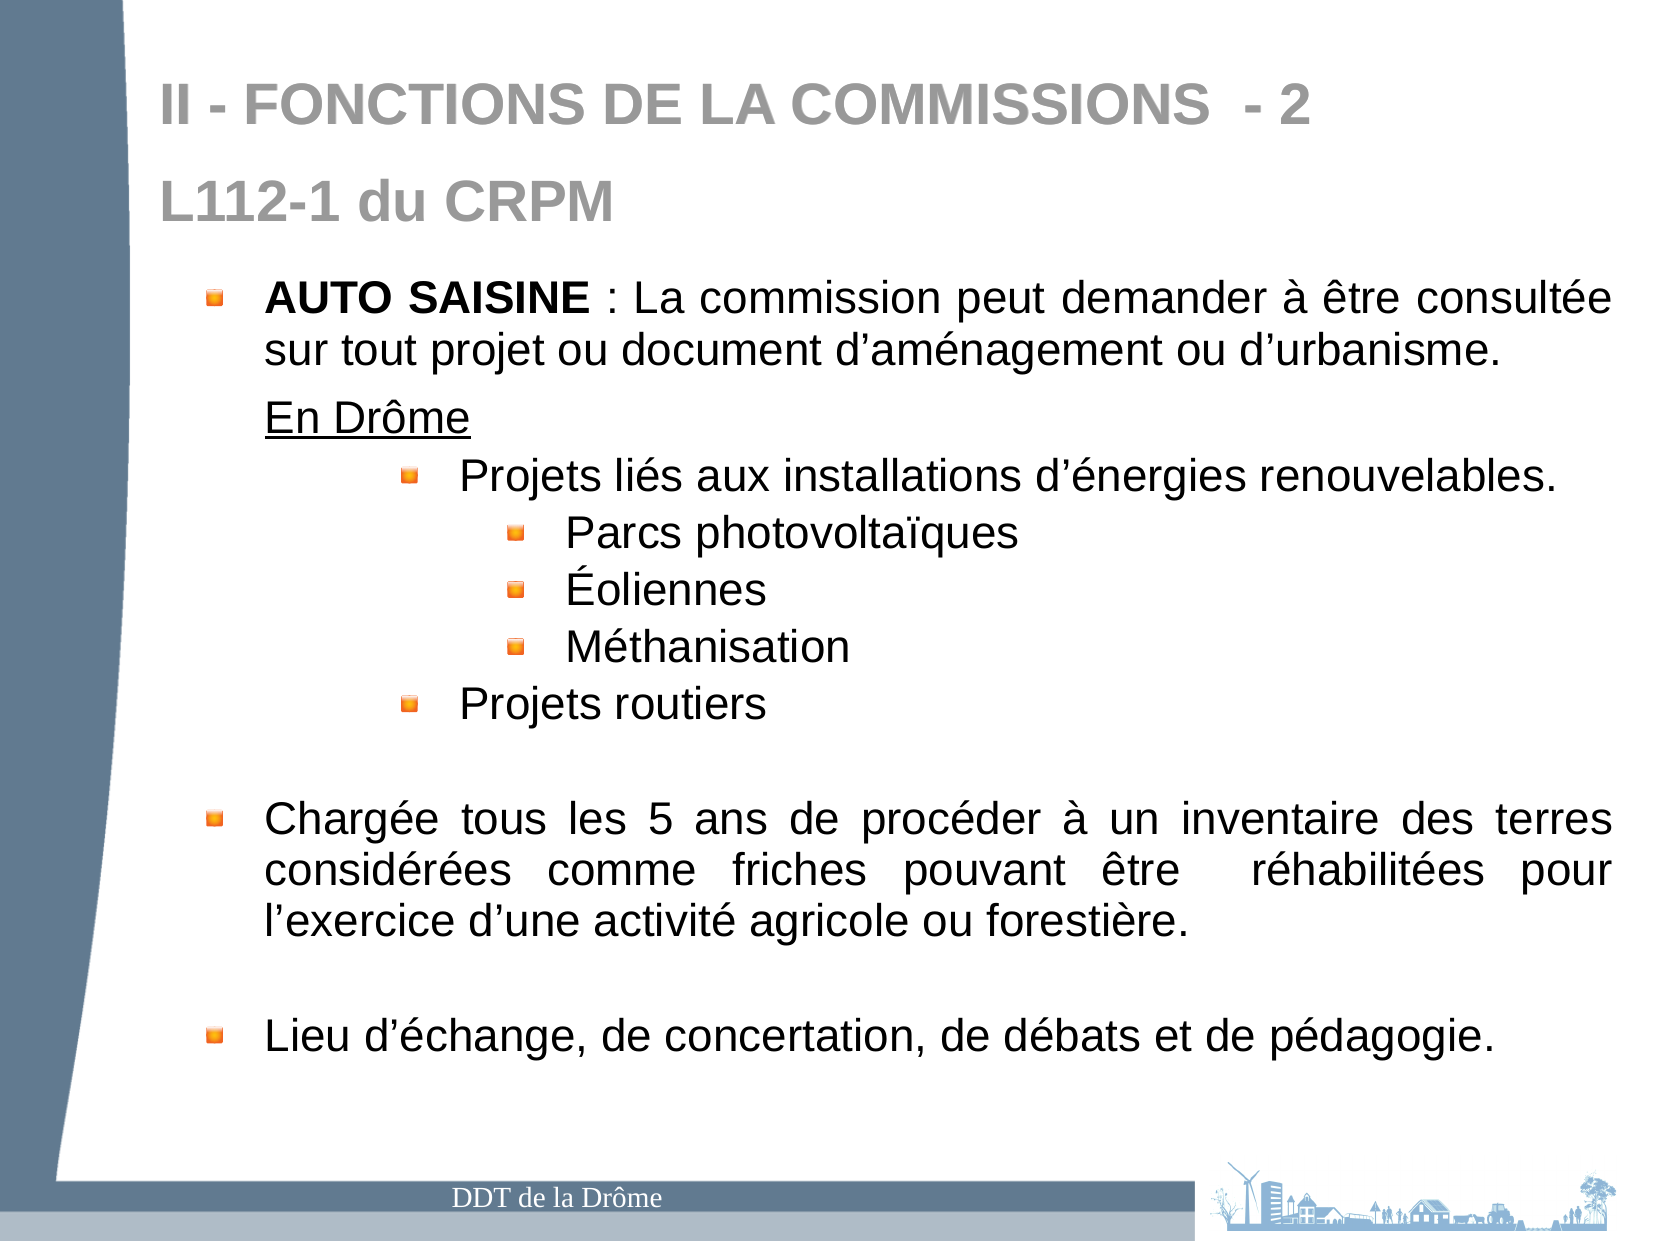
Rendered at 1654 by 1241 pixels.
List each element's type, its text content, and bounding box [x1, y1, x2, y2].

title II - FONCTIONS DE LA COMMISSIONS - 2 L112-1 du CRPM [159, 36, 1597, 237]
text_box AUTO SAISINE : La commission peut demander à être consultée sur tout projet ou document d’aménagement ou d’urbanisme. En Drôme Projets liés aux installations d’énergies renouvelables. Parcs photovoltaïques Éoliennes Méthanisation Projets routiers Chargée tous les 5 ans de procéder à un inventaire des terres considérées comme friches pouvant être réhabilitées pour l’exercice d’une activité agricole ou forestière. Lieu d’échange, de concertation, de débats et de pédagogie. [190, 262, 1628, 1014]
